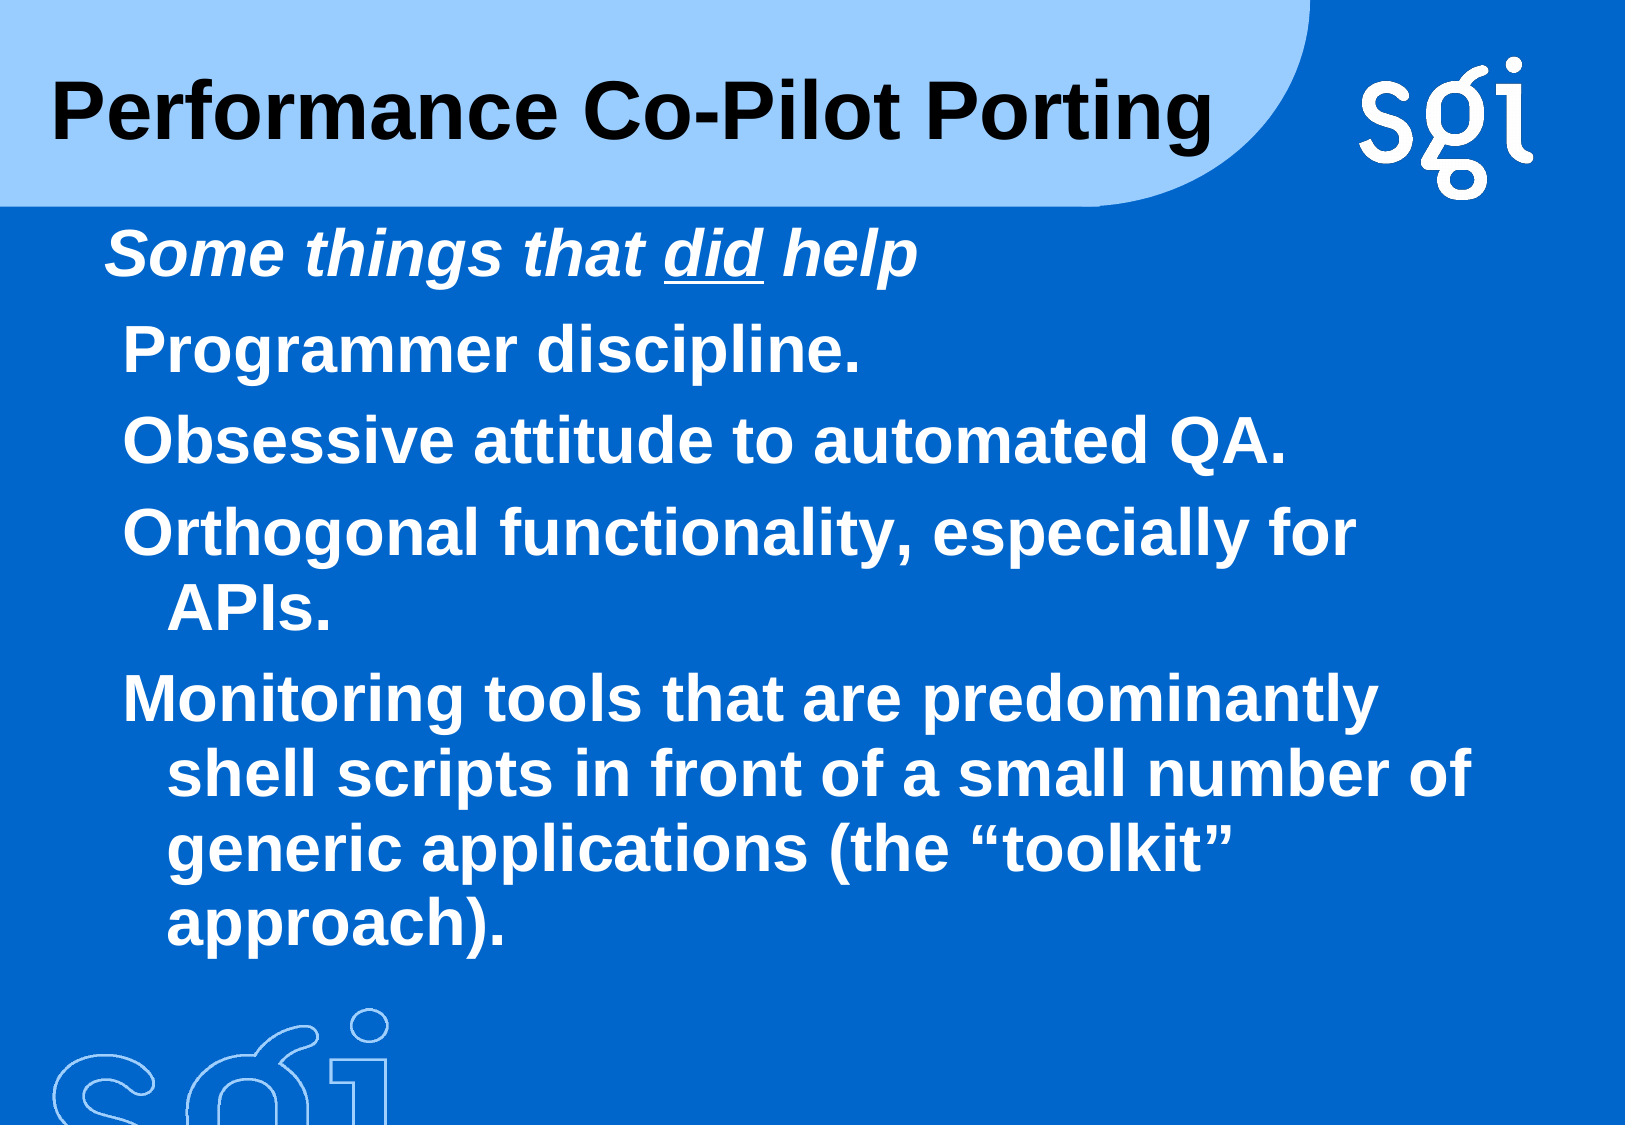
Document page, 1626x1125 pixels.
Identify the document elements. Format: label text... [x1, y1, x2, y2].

list Some things that did help Programmer discipline. Obsessive attitude to automated QA. Orthogonal functionality, especially for APIs. Monitoring tools that are predominantly shell scripts in front of a small number of generic applications (the “toolkit” approach). [90, 209, 1521, 1014]
title Performance Co-Pilot Porting [36, 33, 1318, 199]
